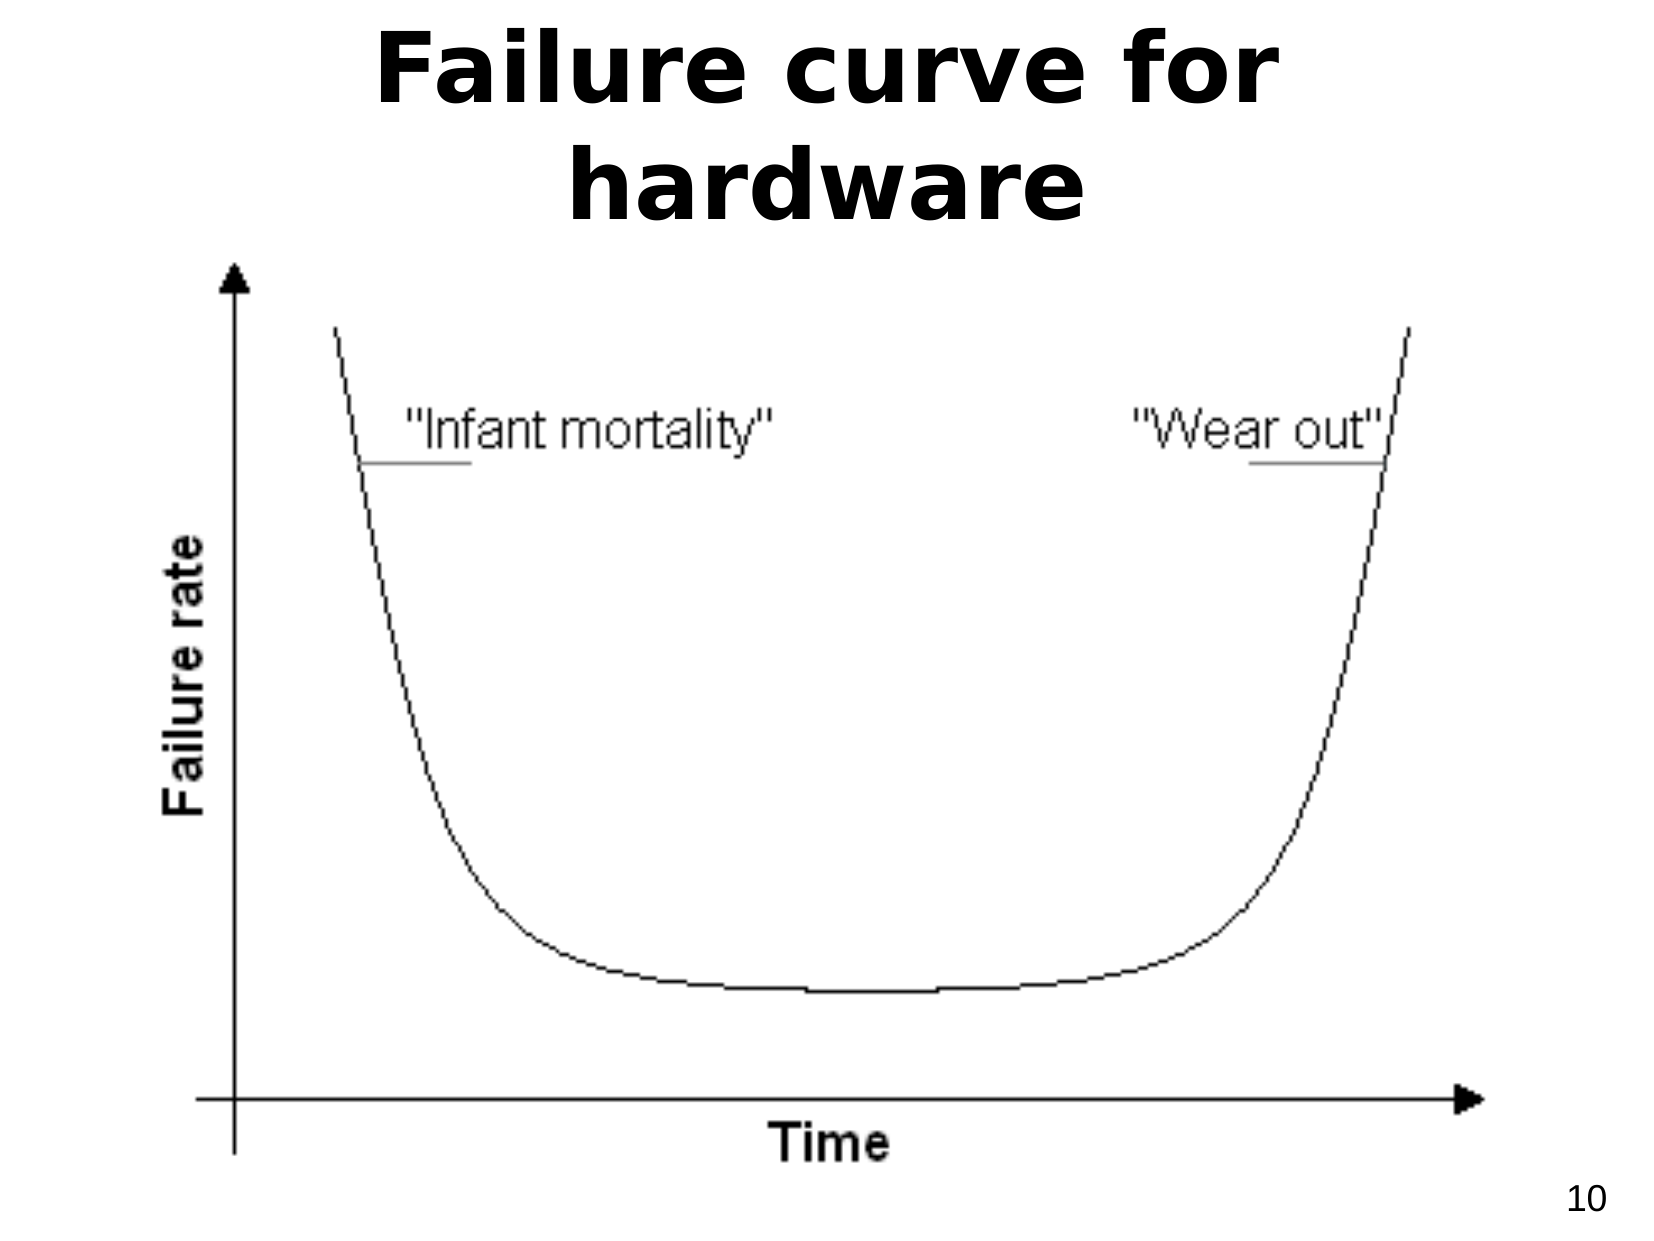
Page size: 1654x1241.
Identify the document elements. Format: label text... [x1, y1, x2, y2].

picture [123, 224, 1536, 1193]
title Failure curve for hardware [82, 49, 1571, 196]
